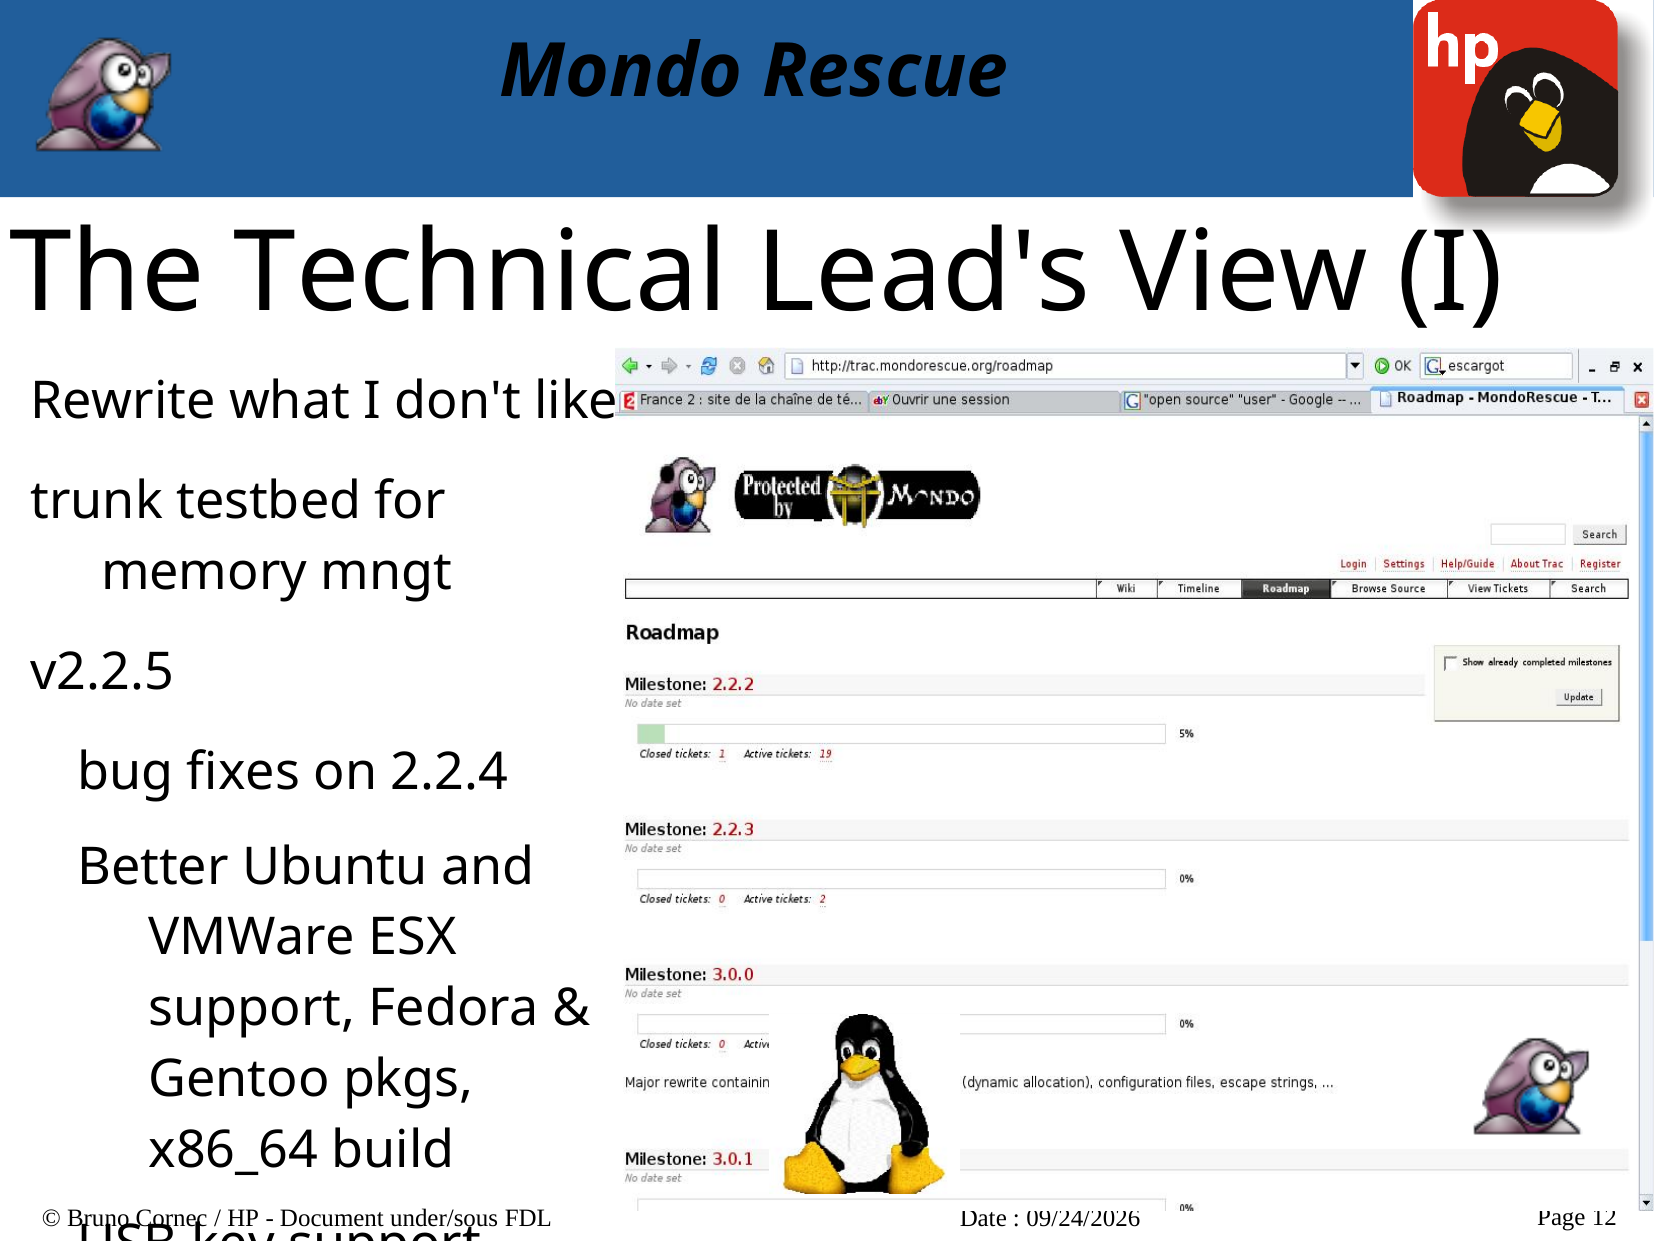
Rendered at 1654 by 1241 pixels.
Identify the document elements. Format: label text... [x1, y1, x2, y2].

picture [0, 0, 211, 199]
picture [1413, 0, 1654, 235]
list Rewrite what I don't like trunk testbed for memory mngt v2.2.5 bug fixes on 2.2.4 Better Ubuntu and VMWare ESX support, Fedora & Gentoo pkgs, x86_64 build USB key support [18, 362, 635, 1241]
picture [615, 347, 1654, 1211]
text_box The Technical Lead's View (I) [9, 189, 1617, 330]
